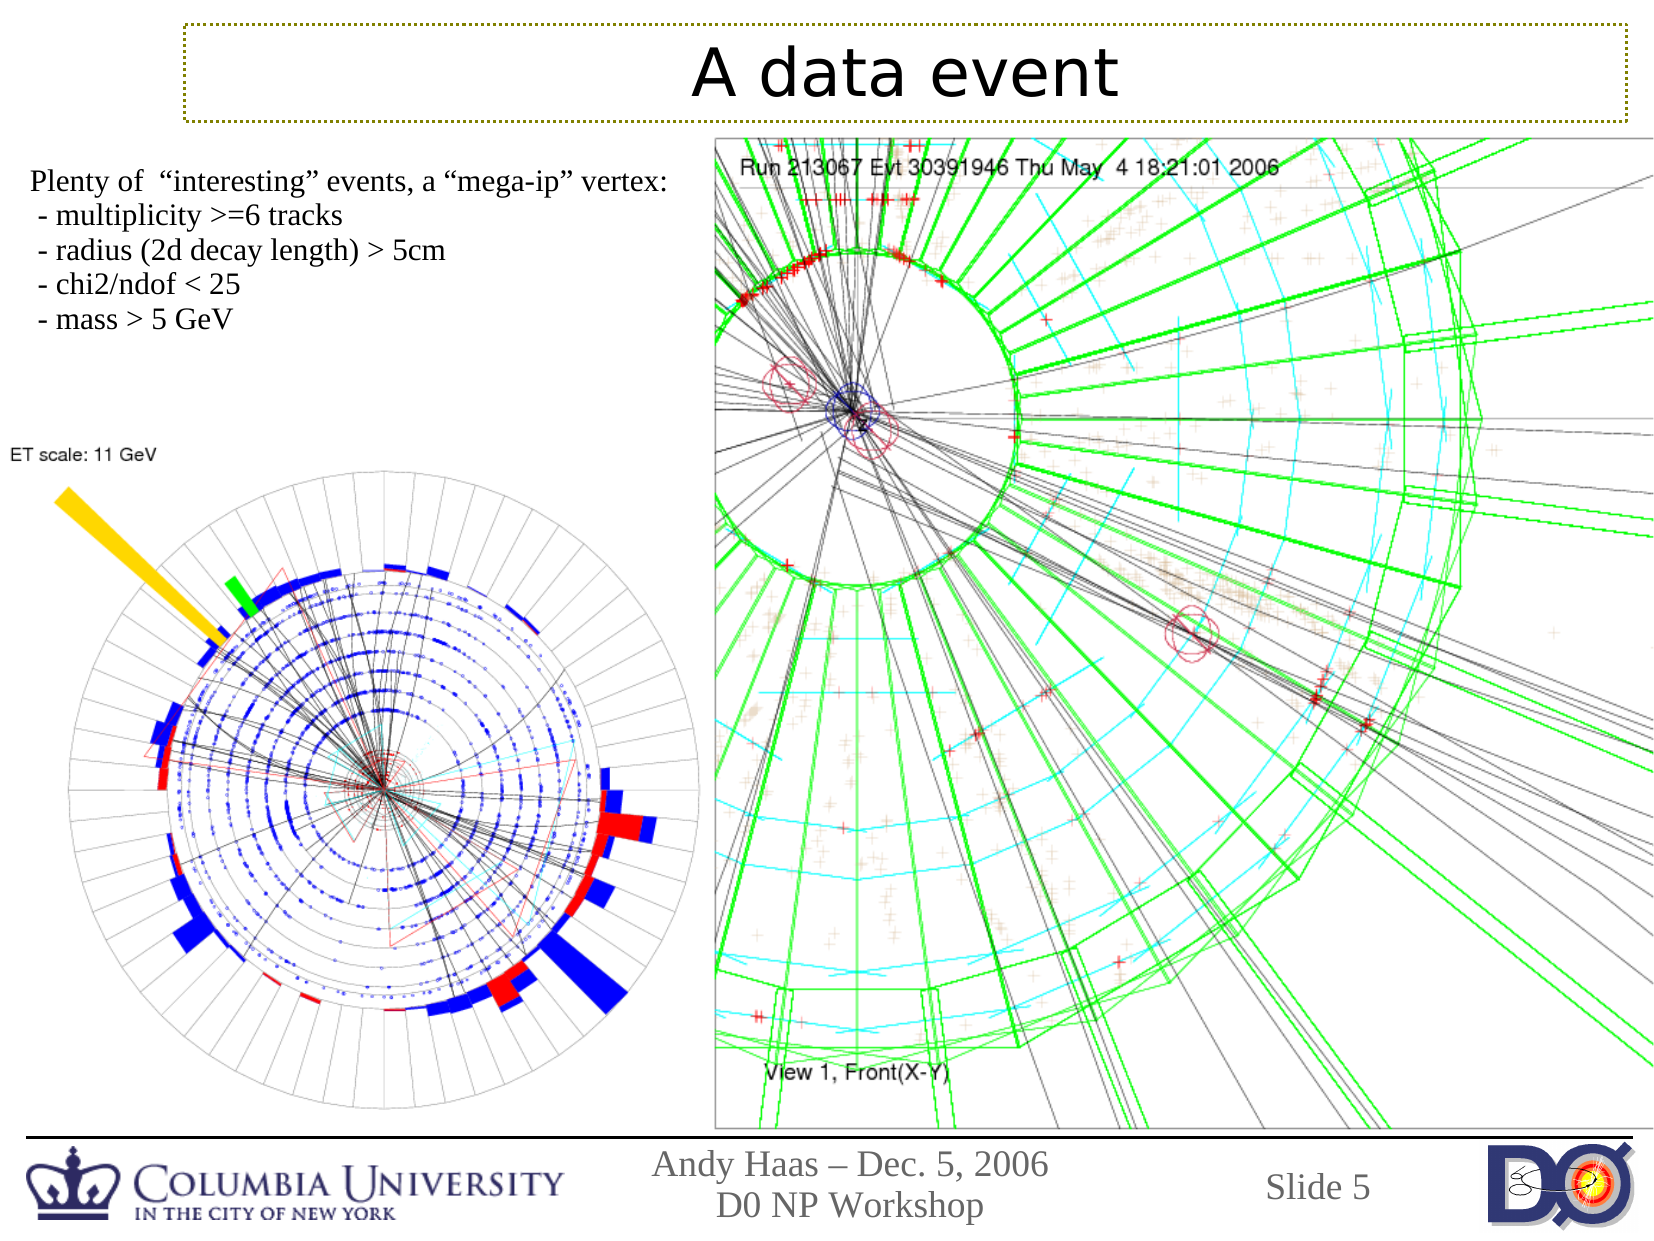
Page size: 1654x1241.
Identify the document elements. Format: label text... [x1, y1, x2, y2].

picture [1479, 1140, 1639, 1233]
picture [26, 1146, 565, 1220]
text_box Plenty of “interesting” events, a “mega-ip” vertex: - multiplicity >=6 tracks - radius (2d decay length) > 5cm - chi2/ndof < 25 - mass > 5 GeV [29, 163, 712, 341]
picture [712, 135, 1654, 1131]
title A data event [184, 24, 1627, 122]
picture [0, 437, 710, 1123]
